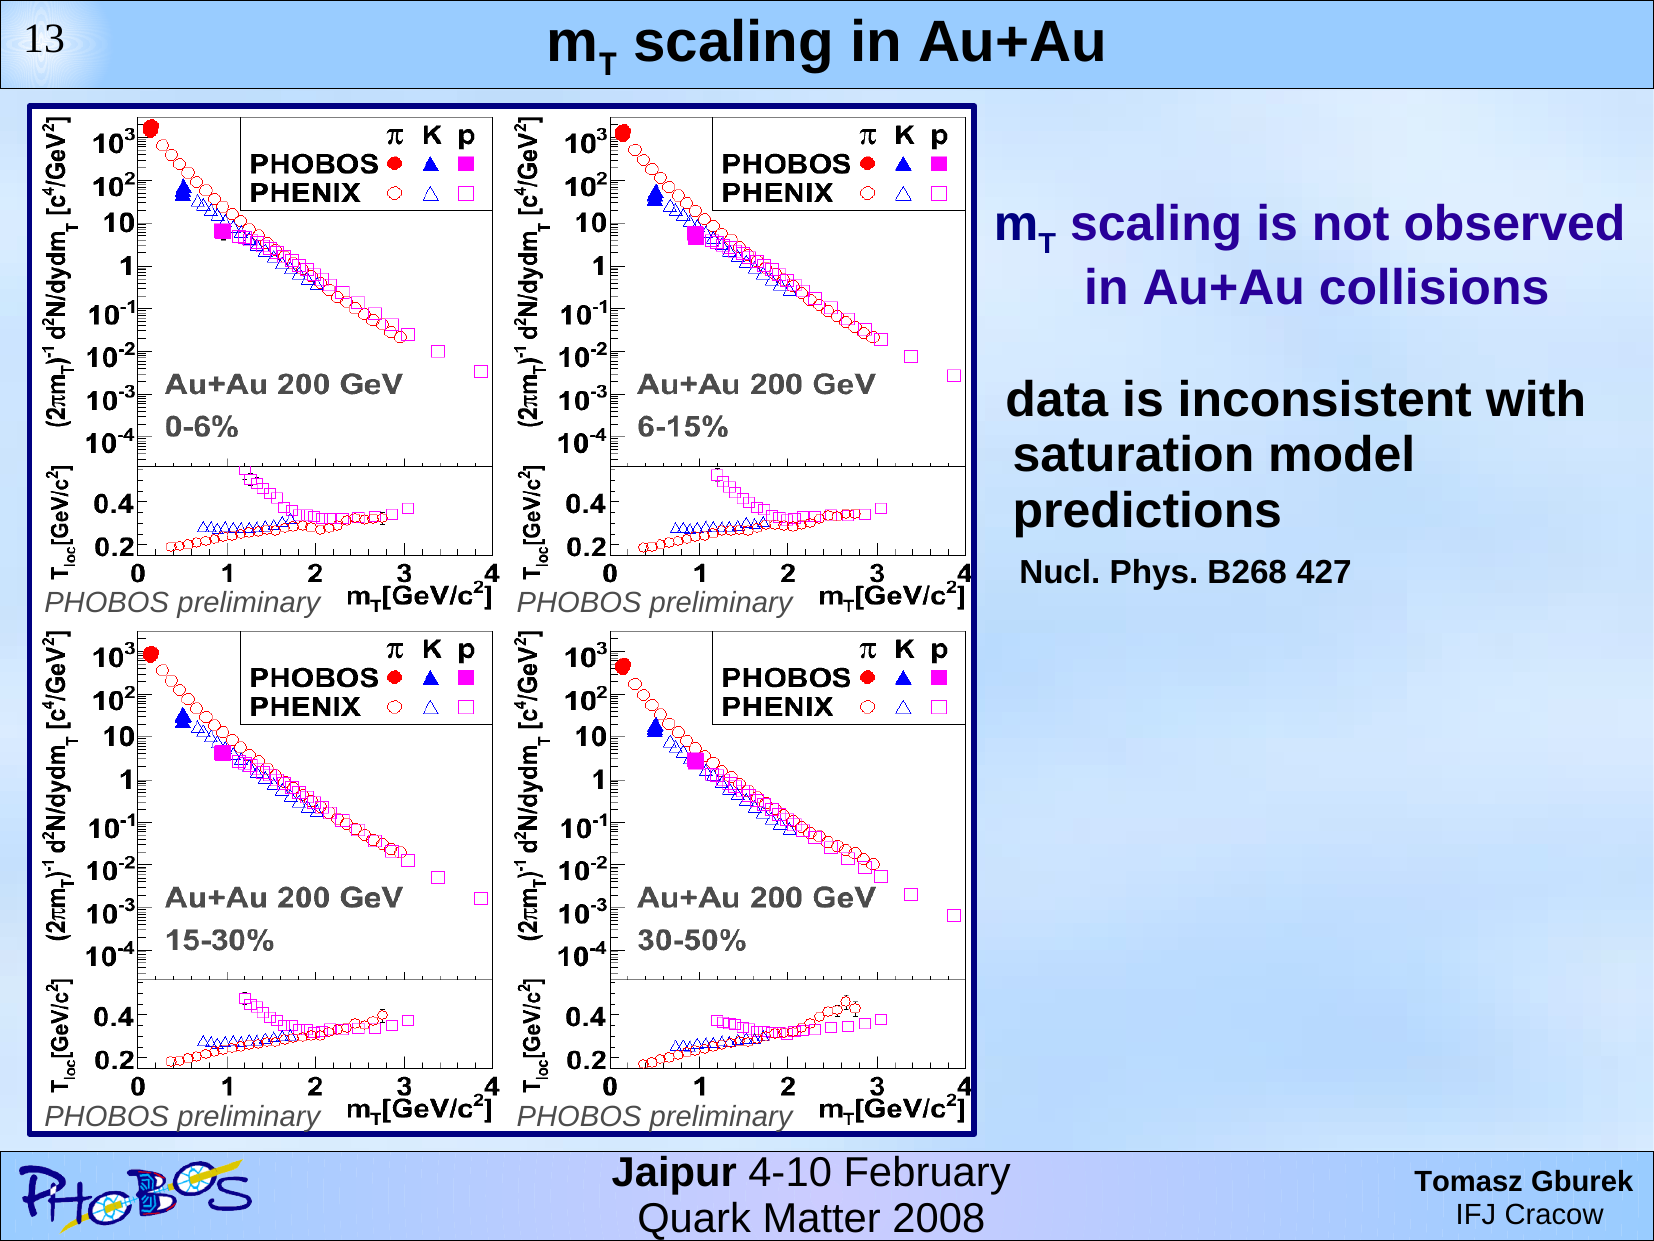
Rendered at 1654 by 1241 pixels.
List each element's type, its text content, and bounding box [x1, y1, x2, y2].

text_box mT scaling is not observed in Au+Au collisions data is inconsistent with saturation model predictions Nucl. Phys. B268 427 [962, 188, 1654, 652]
text_box PHOBOS preliminary [29, 1092, 355, 1140]
title mT scaling in Au+Au [262, 0, 1377, 100]
picture [0, 89, 1654, 1241]
text_box PHOBOS preliminary [29, 578, 355, 627]
text_box PHOBOS preliminary [501, 1092, 827, 1140]
text_box PHOBOS preliminary [501, 578, 827, 627]
picture [32, 109, 971, 1131]
